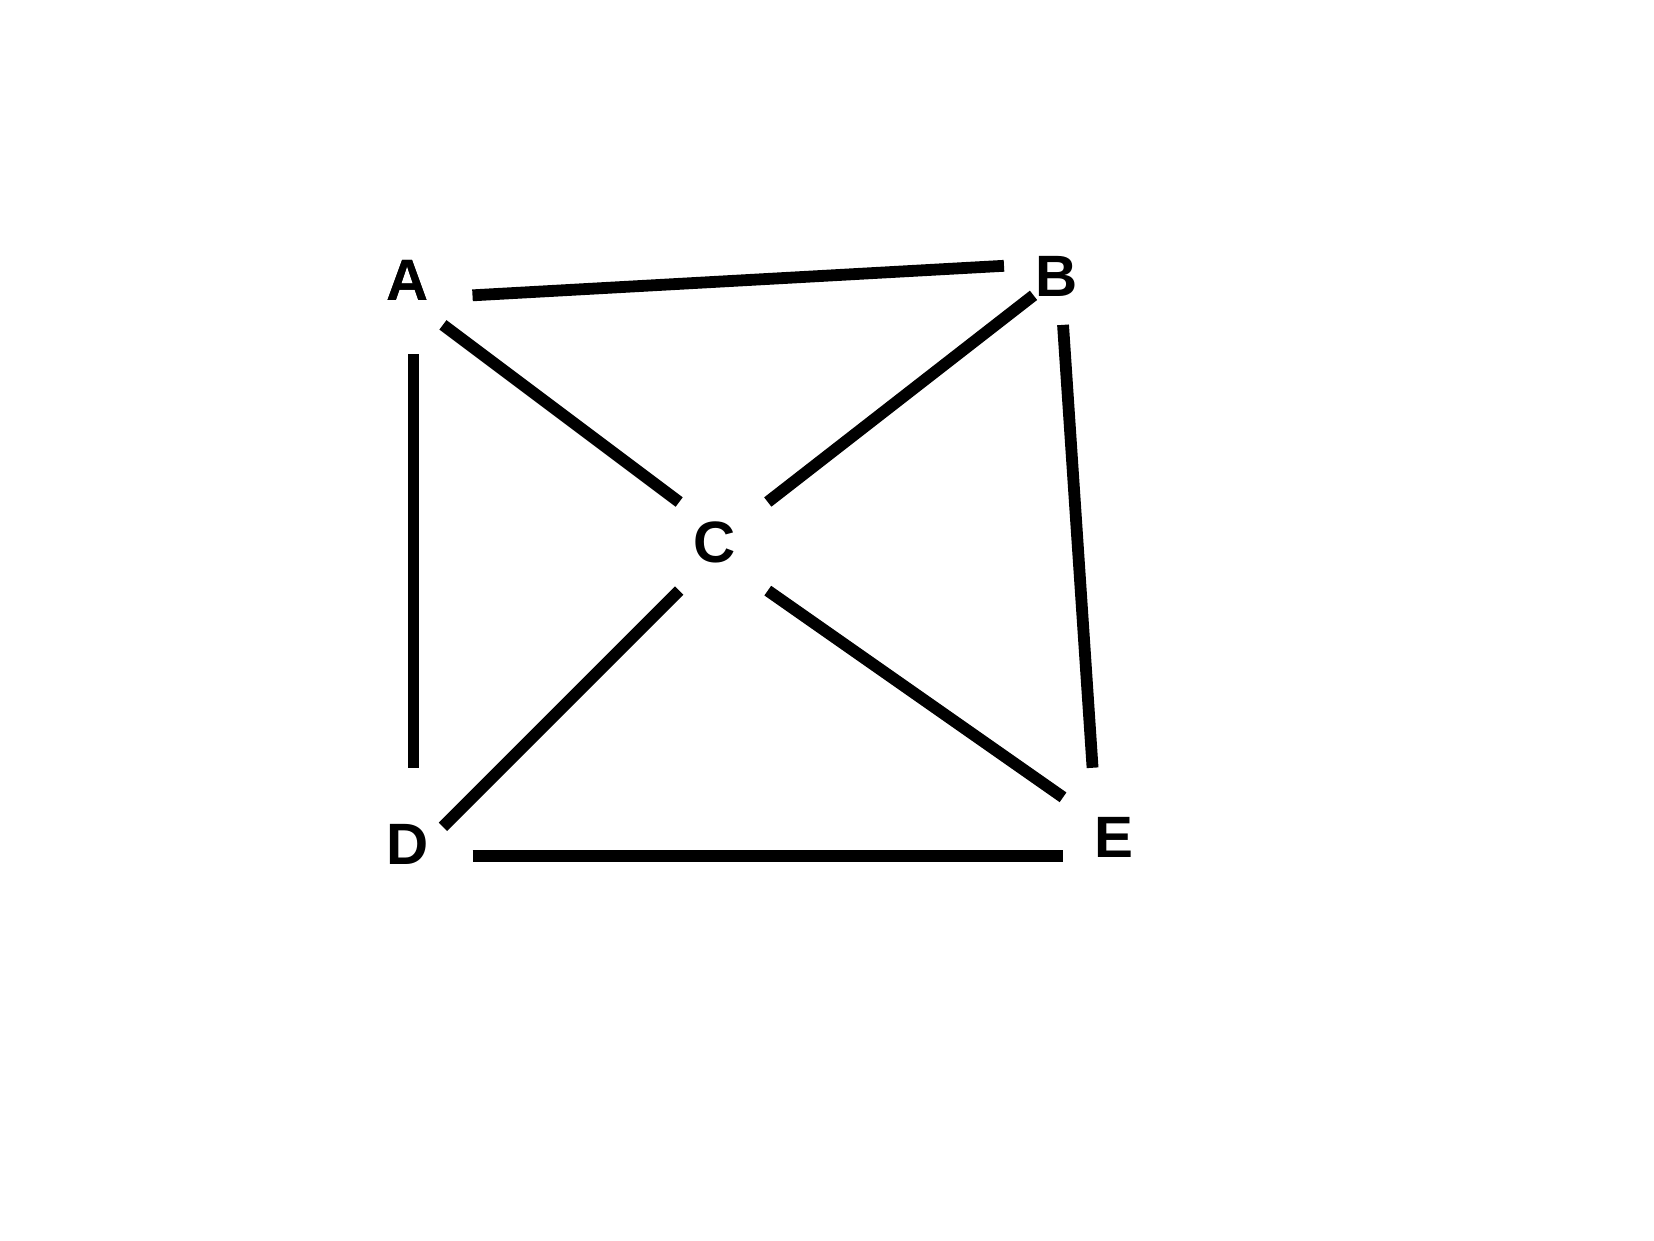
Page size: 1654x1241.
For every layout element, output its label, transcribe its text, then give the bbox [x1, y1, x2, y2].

text_box A [372, 240, 444, 321]
text_box B [1020, 236, 1093, 317]
text_box E [1080, 797, 1149, 878]
text_box D [371, 804, 443, 885]
text_box C [679, 502, 751, 582]
